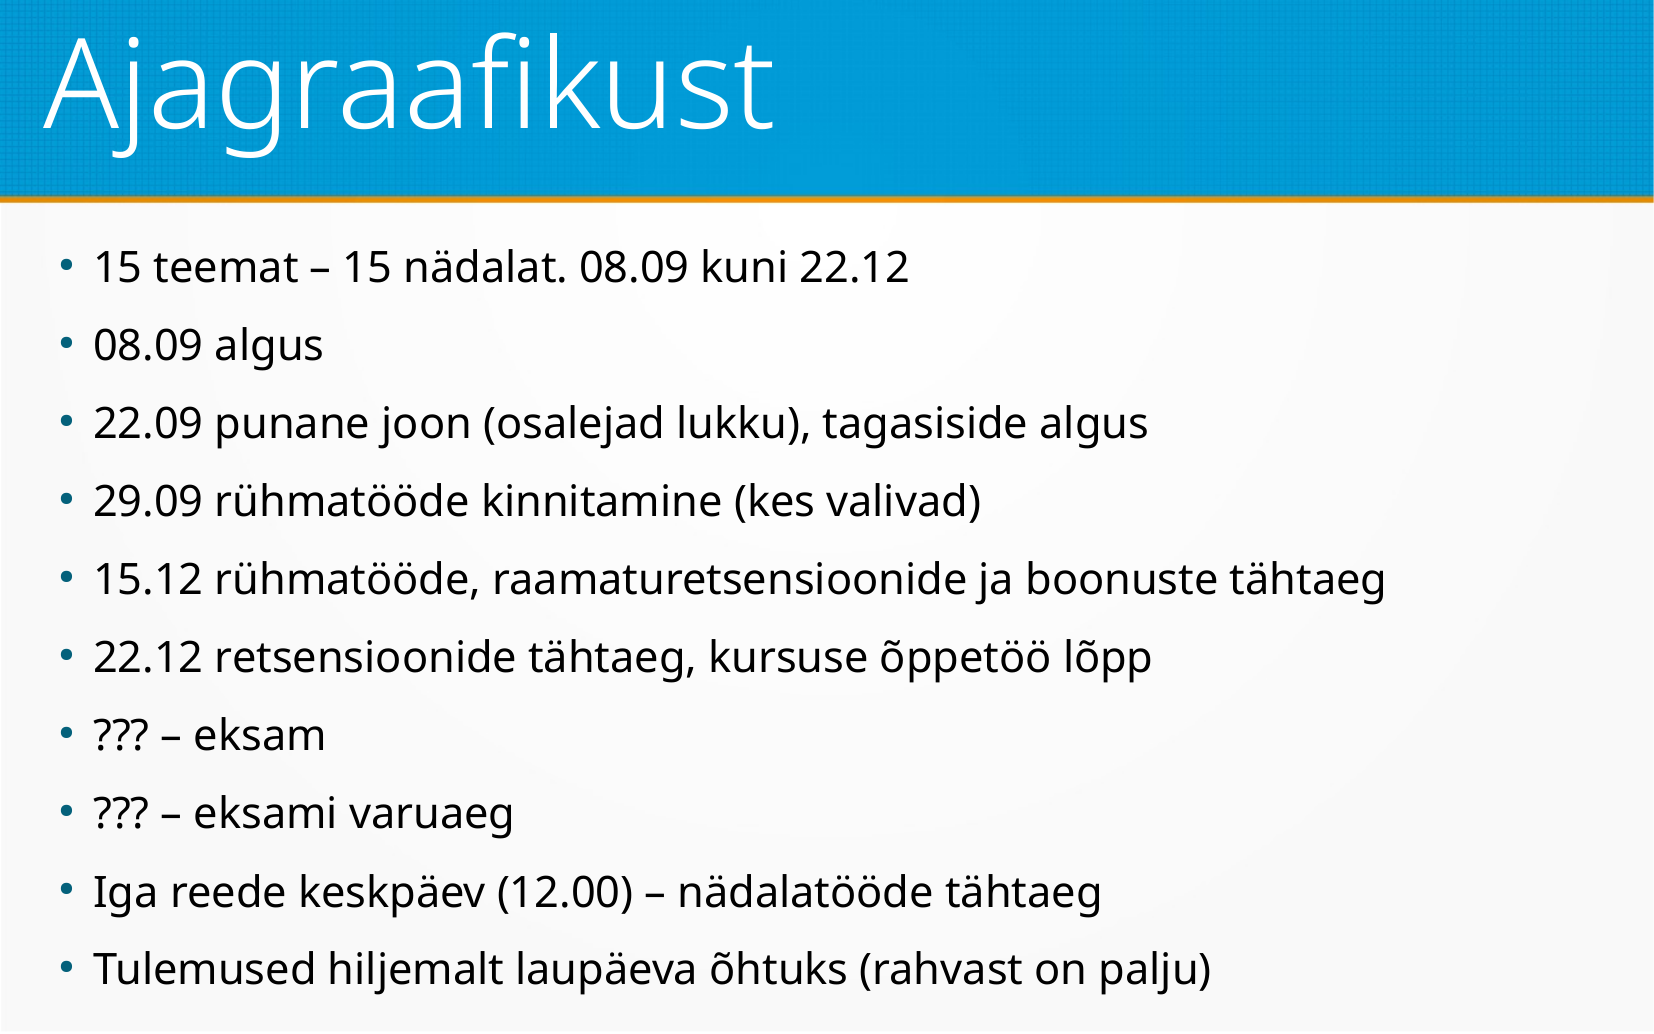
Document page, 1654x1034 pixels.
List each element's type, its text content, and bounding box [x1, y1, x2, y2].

list 15 teemat – 15 nädalat. 08.09 kuni 22.12 08.09 algus 22.09 punane joon (osalejad lukku), tagasiside algus 29.09 rühmatööde kinnitamine (kes valivad) 15.12 rühmatööde, raamaturetsensioonide ja boonuste tähtaeg 22.12 retsensioonide tähtaeg, kursuse õppetöö lõpp ??? – eksam ??? – eksami varuaeg Iga reede keskpäev (12.00) – nädalatööde tähtaeg Tulemused hiljemalt laupäeva õhtuks (rahvast on palju) [47, 236, 1607, 1002]
picture [0, 195, 1654, 1034]
title Ajagraafikust [43, 0, 1619, 166]
